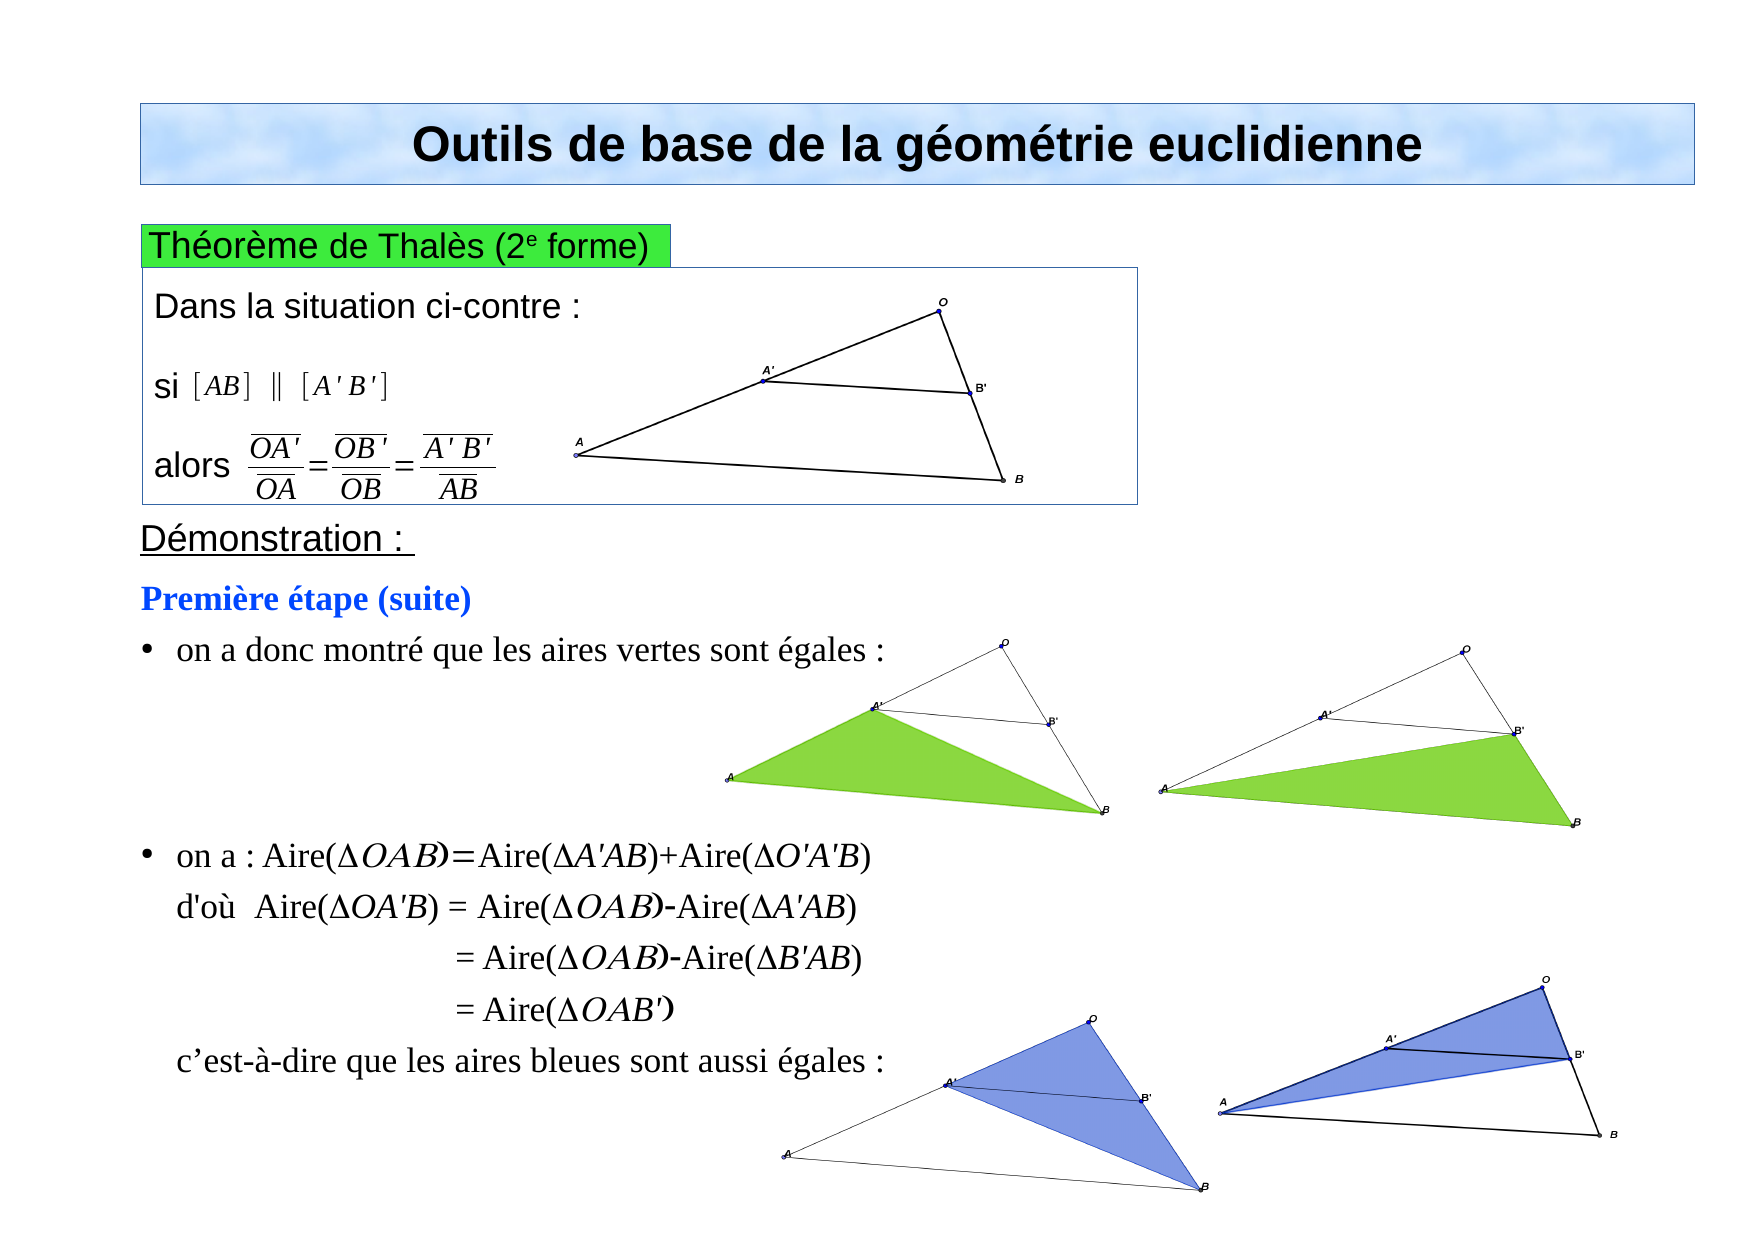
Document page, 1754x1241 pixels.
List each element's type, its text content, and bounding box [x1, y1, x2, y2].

text_box Dans la situation ci-contre : si alors [142, 267, 1138, 505]
text_box Première étape (suite) on a donc montré que les aires vertes sont égales : on a : Aire(DOAB)=Aire(DA'AB)+Aire(DO'A'B) d'où Aire(DOA'B) = Aire(DOAB)-Aire(DA'AB) = Aire(DOAB)-Aire(DB'AB) = Aire(DOAB') c’est-à-dire que les aires bleues sont aussi égales : [129, 566, 1099, 1052]
picture [776, 961, 1626, 1199]
text_box Outils de base de la géométrie euclidienne [140, 103, 1695, 185]
text_box Démonstration : [125, 510, 430, 567]
picture [1153, 636, 1587, 835]
picture [720, 630, 1115, 822]
picture [564, 282, 1030, 495]
text_box Théorème de Thalès (2e forme) [141, 224, 671, 268]
chart [240, 430, 503, 506]
chart [187, 369, 394, 403]
